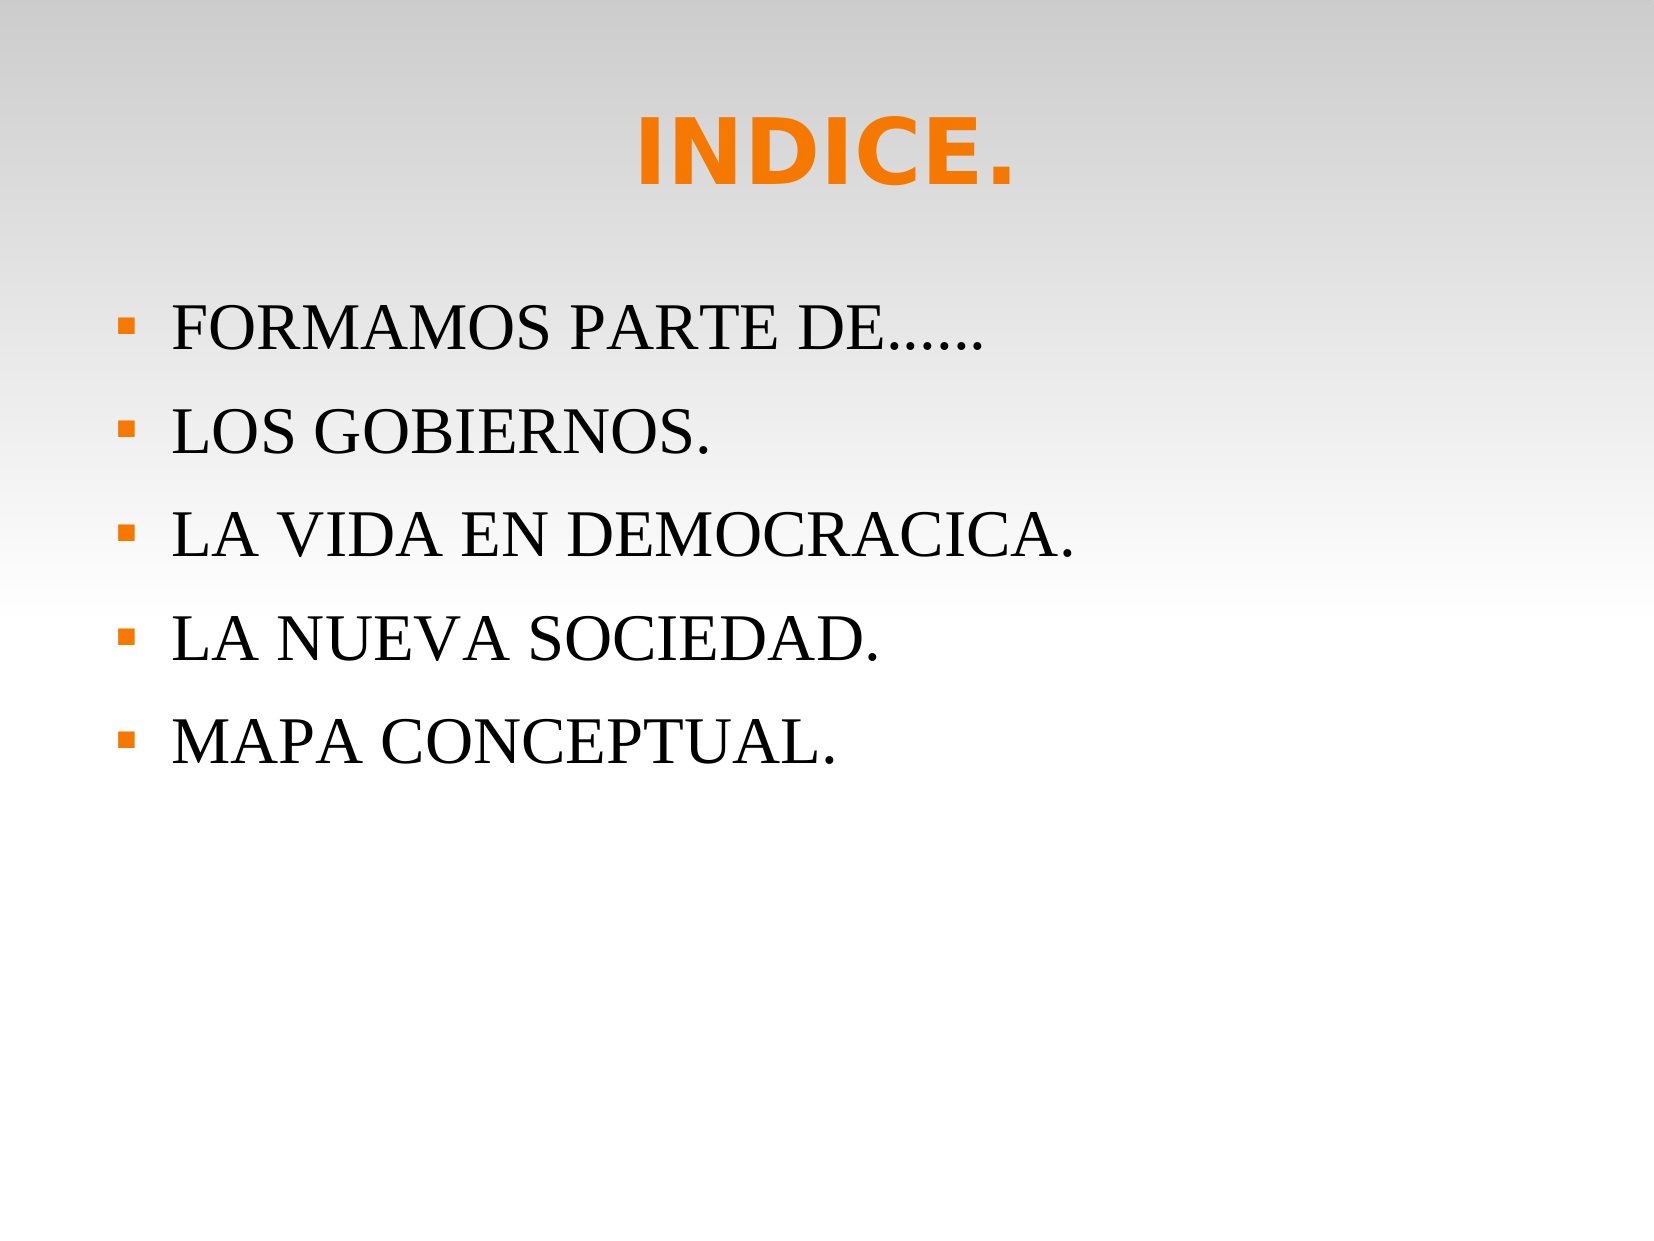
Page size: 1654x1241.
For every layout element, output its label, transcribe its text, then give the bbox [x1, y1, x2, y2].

list FORMAMOS PARTE DE...... LOS GOBIERNOS. LA VIDA EN DEMOCRACICA. LA NUEVA SOCIEDAD. MAPA CONCEPTUAL. [82, 290, 1571, 1094]
title INDICE. [82, 49, 1571, 257]
